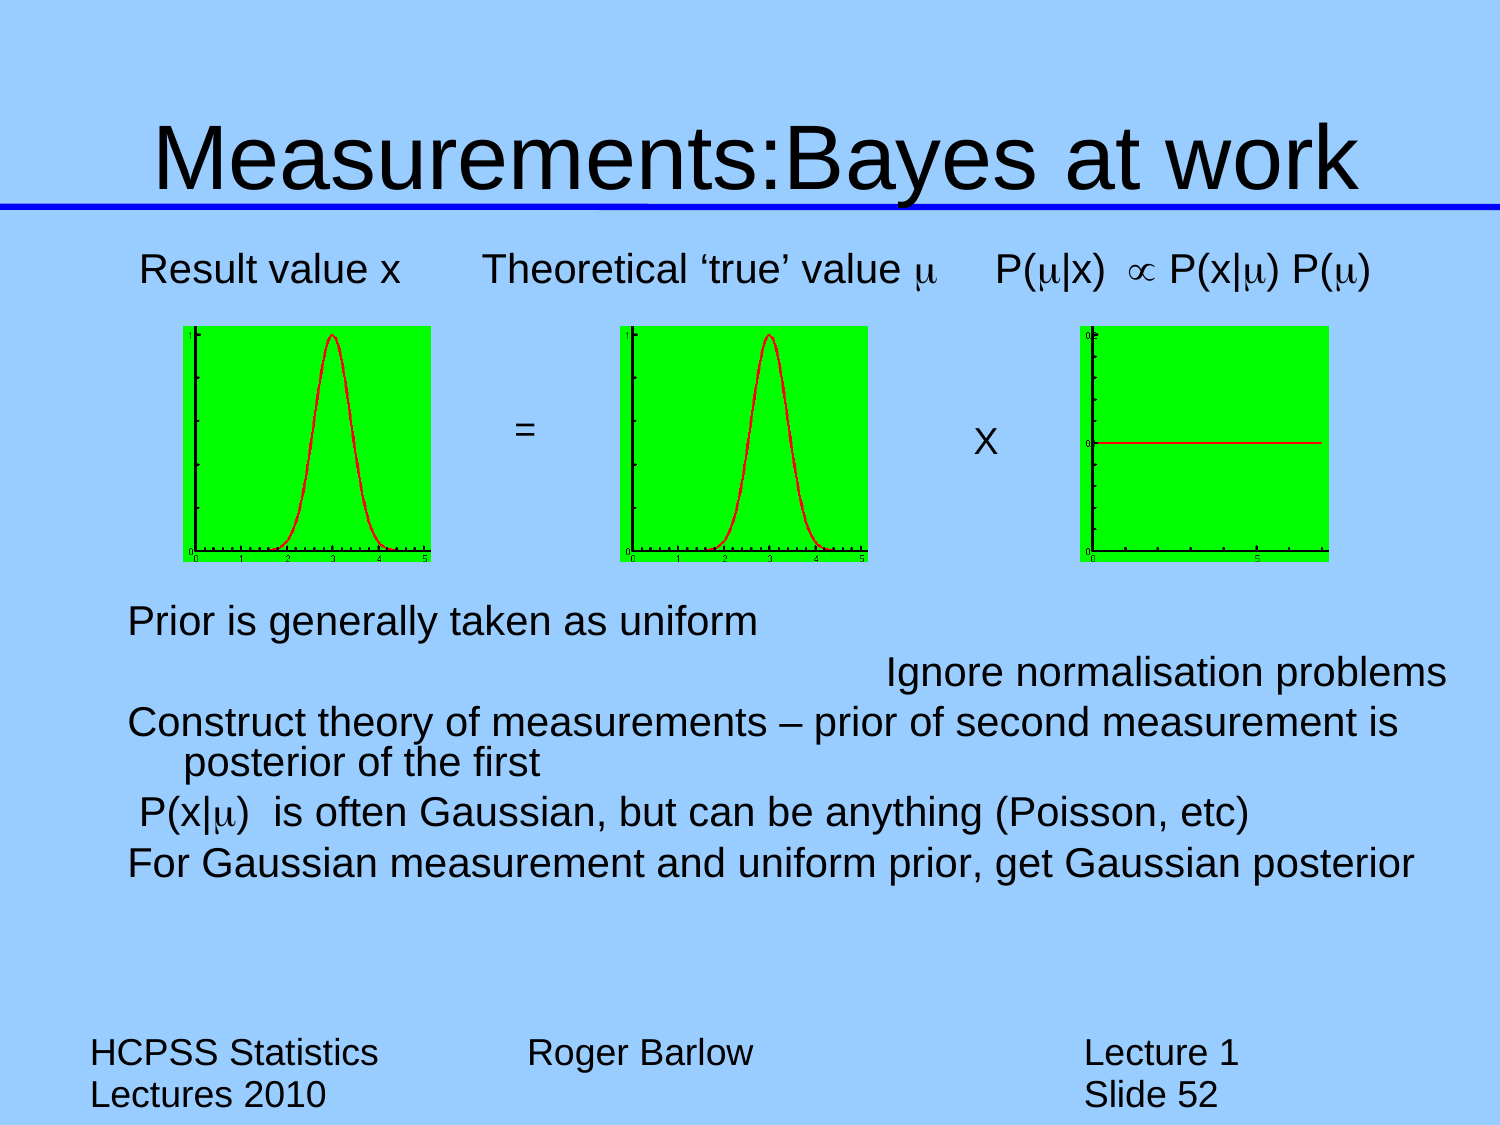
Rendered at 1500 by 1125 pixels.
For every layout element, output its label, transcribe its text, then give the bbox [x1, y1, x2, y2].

picture [1080, 326, 1329, 562]
text_box Result value x Theoretical ‘true’ value  P(|x) P(x|) P() Prior is generally taken as uniform Ignore normalisation problems Construct theory of measurements – prior of second measurement is posterior of the first P(x|) is often Gaussian, but can be anything (Poisson, etc) For Gaussian measurement and uniform prior, get Gaussian posterior [112, 243, 1463, 1045]
text_box = [454, 397, 597, 458]
text_box X [915, 409, 1058, 470]
picture [183, 326, 431, 562]
picture [620, 326, 868, 562]
title Measurements:Bayes at work [88, 90, 1425, 279]
